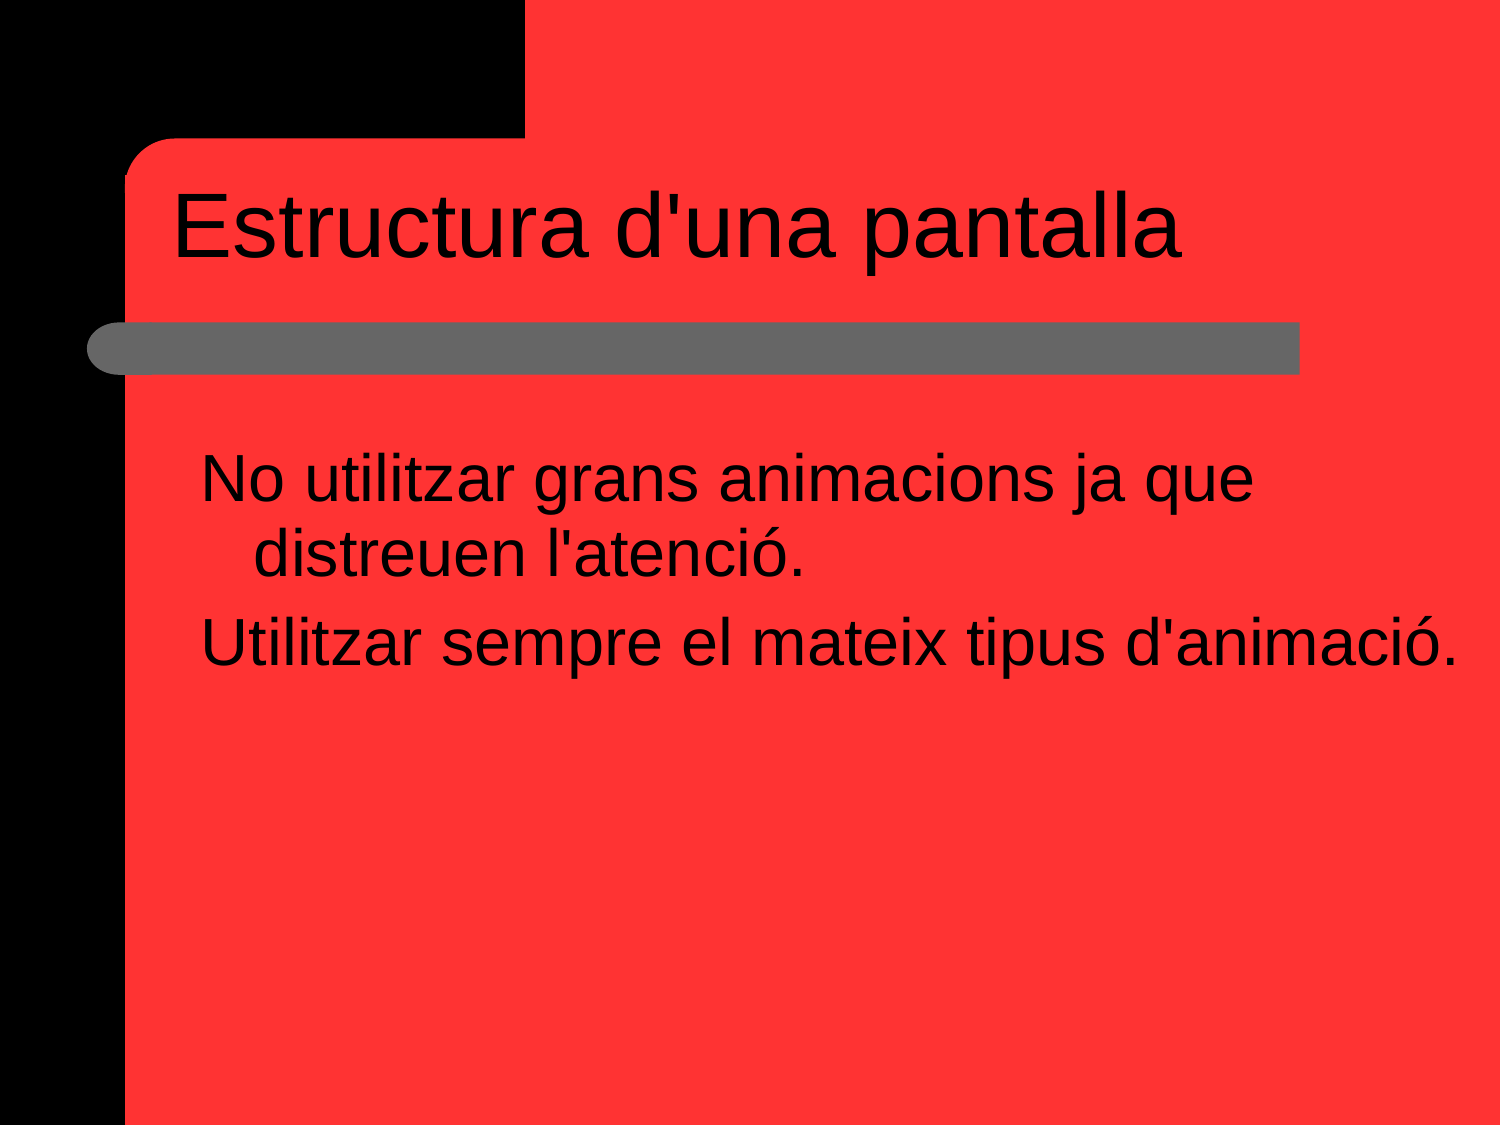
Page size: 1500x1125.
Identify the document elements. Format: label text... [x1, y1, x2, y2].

title Estructura d'una pantalla [156, 97, 1470, 285]
list No utilitzar grans animacions ja que distreuen l'atenció. Utilitzar sempre el mateix tipus d'animació. [168, 433, 1481, 1046]
